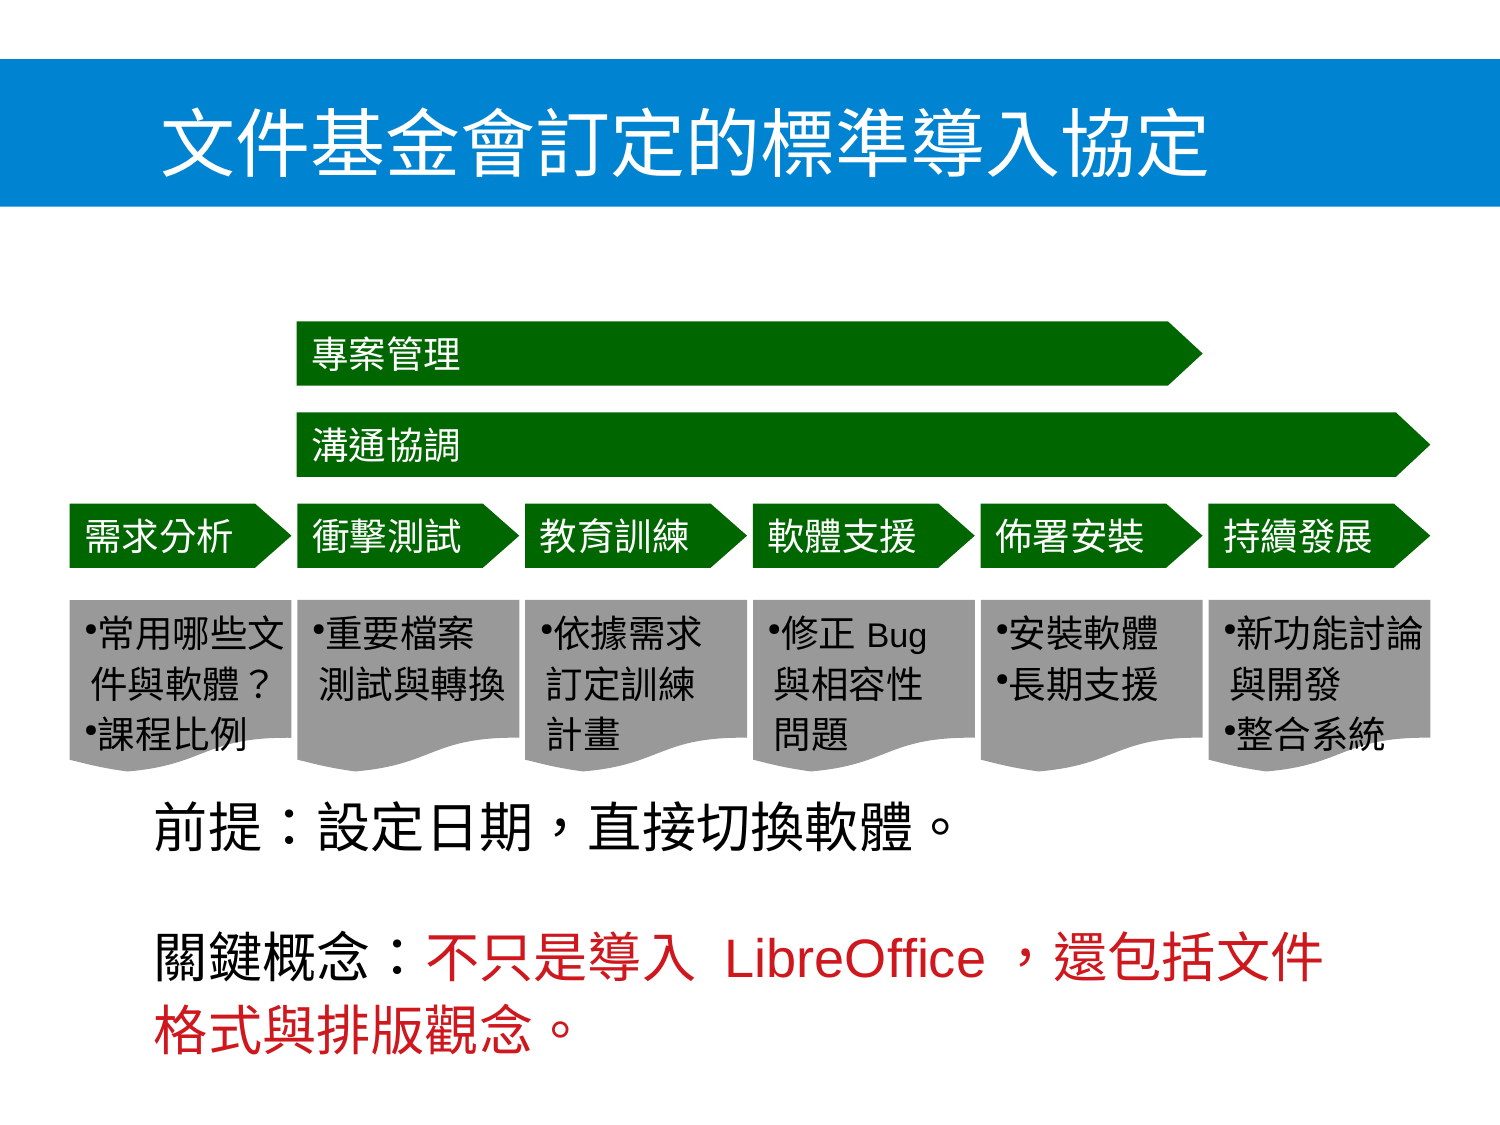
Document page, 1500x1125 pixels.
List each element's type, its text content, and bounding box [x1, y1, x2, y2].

text_box 需求分析 [69, 503, 292, 568]
text_box 溝通協調 [296, 412, 1431, 477]
text_box 依據需求 訂定訓練 計畫 [525, 599, 748, 772]
text_box 持續發展 [1208, 503, 1431, 568]
text_box 專案管理 [296, 321, 1203, 386]
text_box 軟體支援 [752, 503, 975, 568]
text_box 常用哪些文 件與軟體？ 課程比例 [69, 600, 292, 772]
text_box 前提：設定日期，直接切換軟體。 關鍵概念：不只是導入 LibreOffice，還包括文件格式與排版觀念。 [139, 782, 1393, 1079]
text_box 教育訓練 [525, 503, 748, 568]
text_box 安裝軟體 長期支援 [980, 599, 1203, 772]
text_box 新功能討論 與開發 整合系統 [1208, 599, 1431, 772]
title 文件基金會訂定的標準導入協定 [160, 44, 1340, 233]
text_box 衝擊測試 [297, 503, 520, 568]
text_box 重要檔案 測試與轉換 [297, 599, 520, 772]
text_box 佈署安裝 [980, 503, 1203, 568]
text_box 修正Bug 與相容性 問題 [753, 599, 975, 772]
